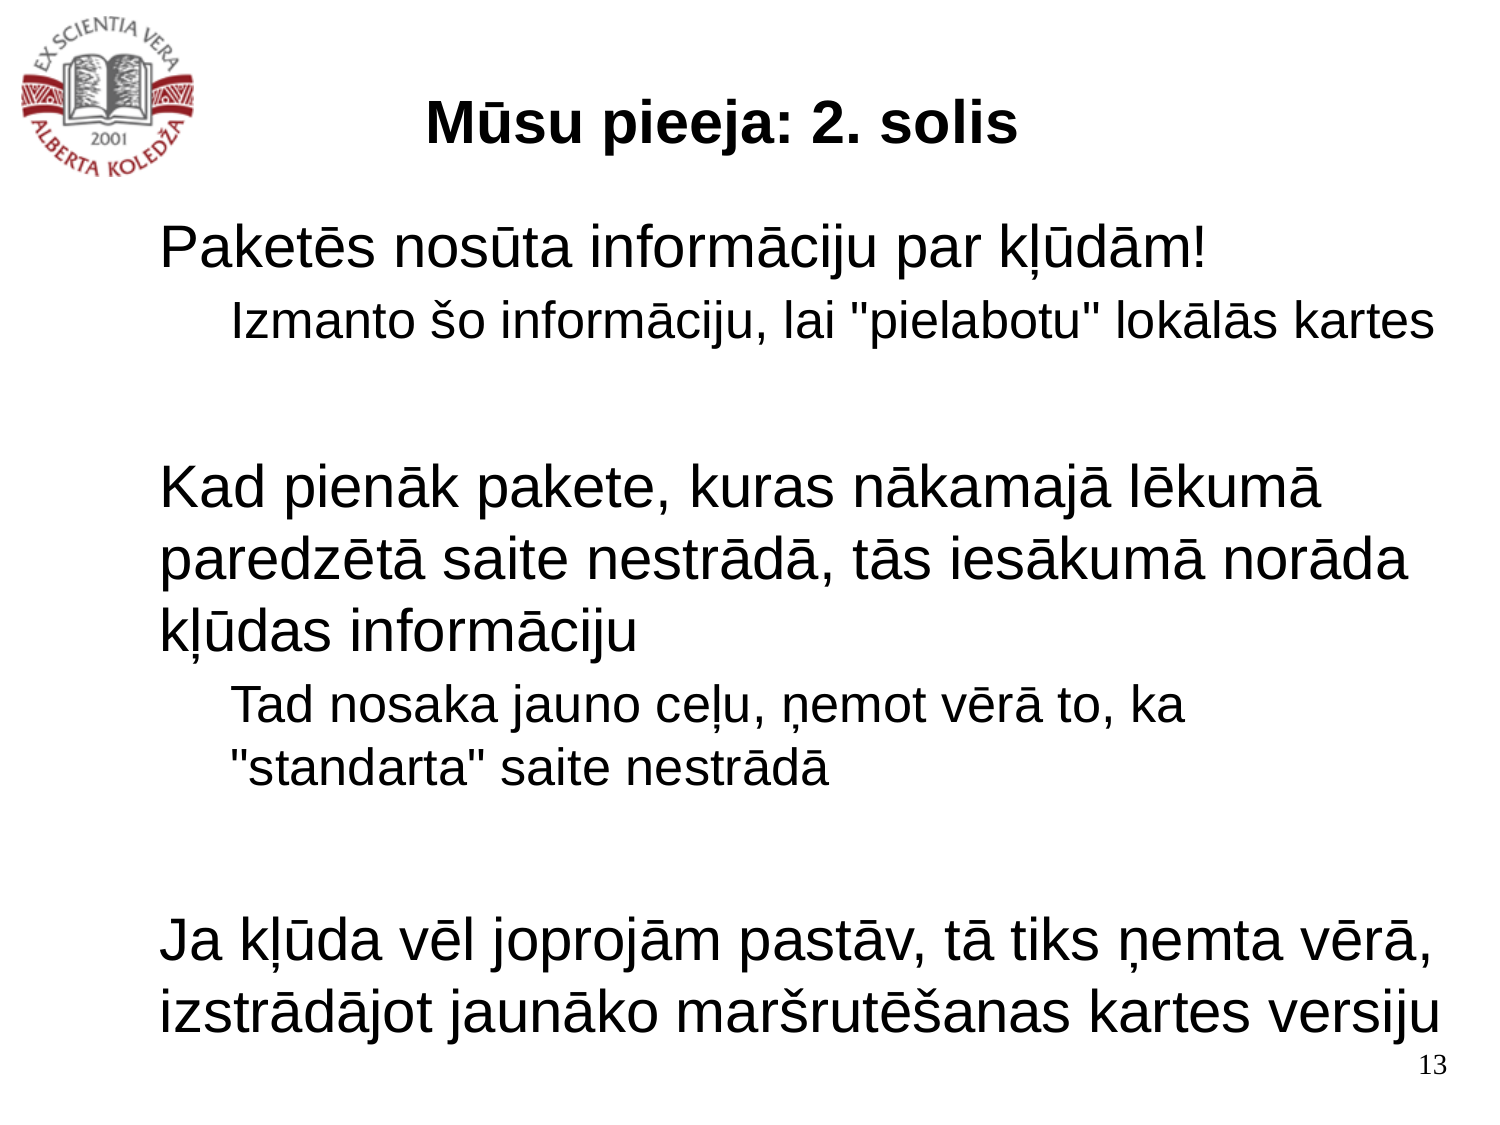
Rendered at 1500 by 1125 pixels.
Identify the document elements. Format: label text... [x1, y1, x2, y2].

title Mūsu pieeja: 2. solis [50, 62, 1374, 175]
text_box <skaitlis> [1312, 1037, 1463, 1101]
picture [21, 16, 194, 177]
list Paketēs nosūta informāciju par kļūdām! Izmanto šo informāciju, lai "pielabotu" lokālās kartes Kad pienāk pakete, kuras nākamajā lēkumā paredzētā saite nestrādā, tās iesākumā norāda kļūdas informāciju Tad nosaka jauno ceļu, ņemot vērā to, ka "standarta" saite nestrādā Ja kļūda vēl joprojām pastāv, tā tiks ņemta vērā, izstrādājot jaunāko maršrutēšanas kartes versiju [74, 200, 1463, 1101]
